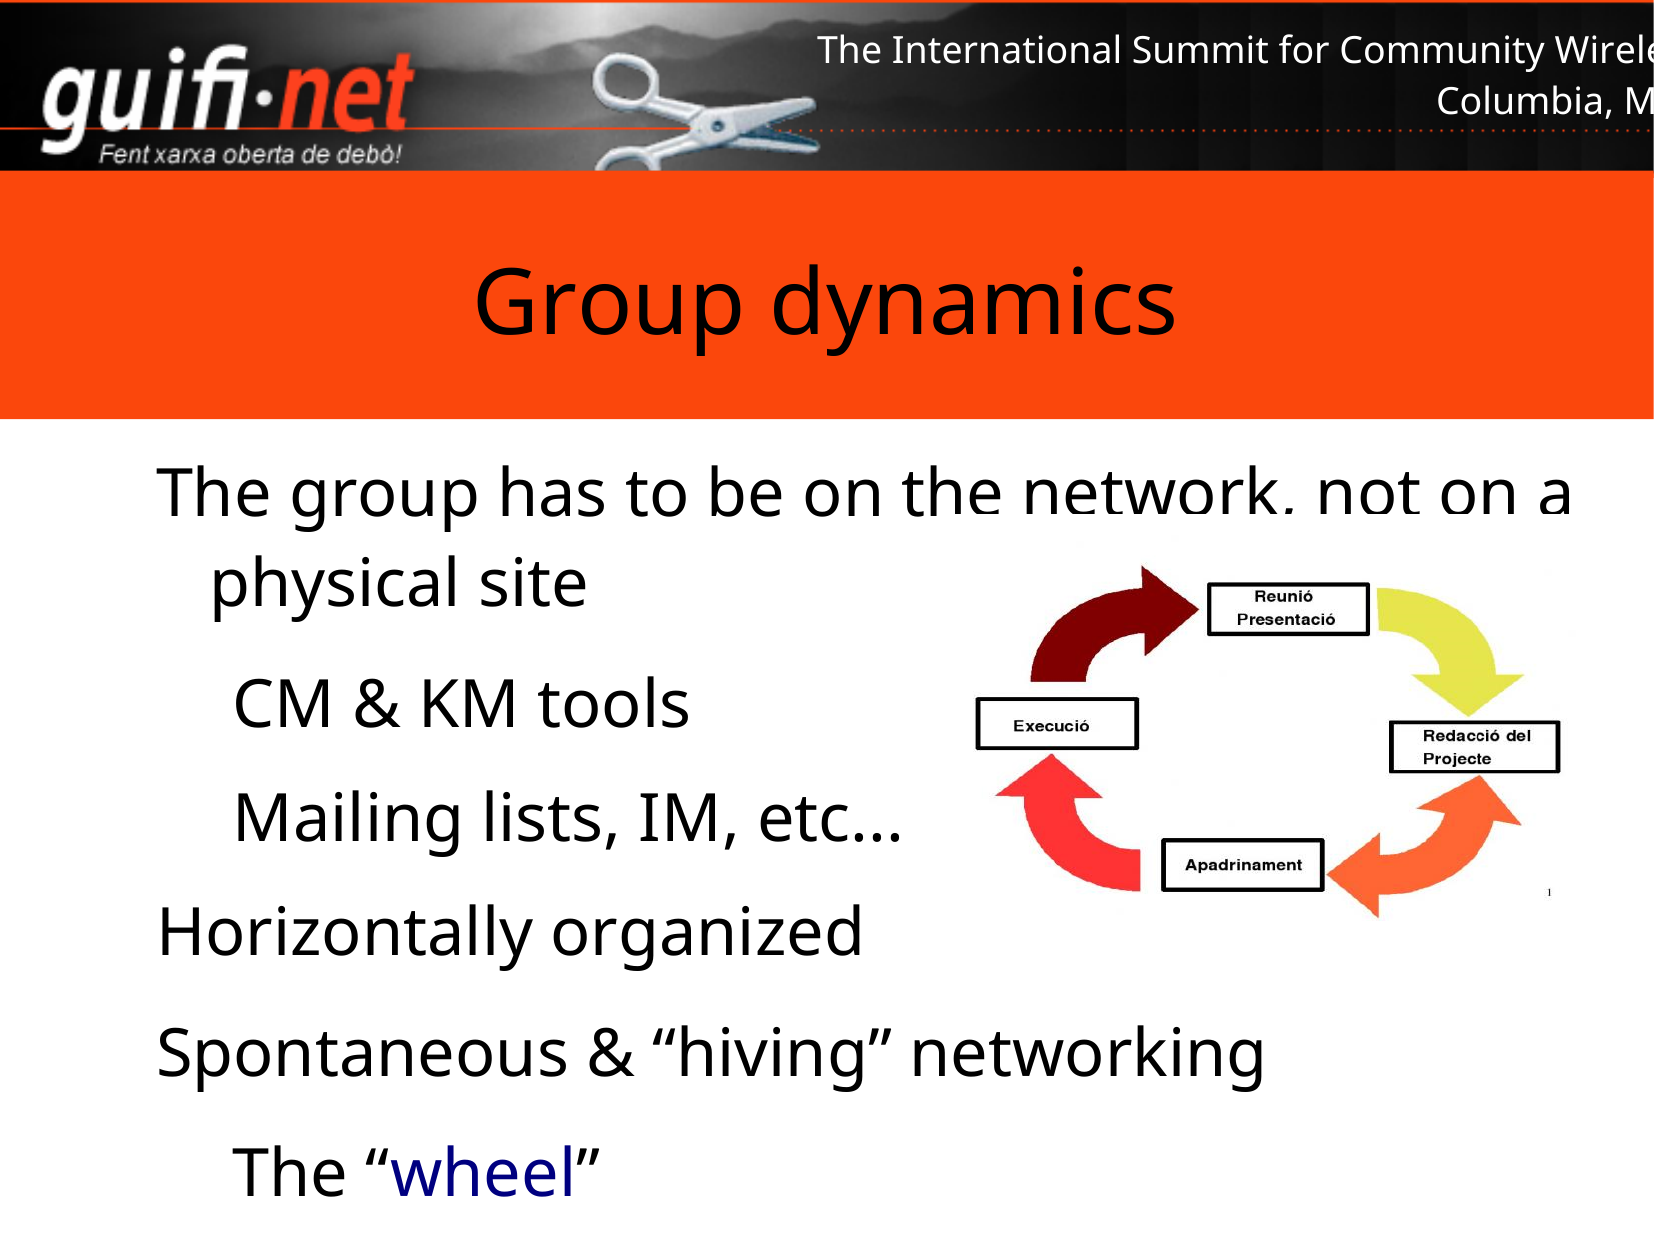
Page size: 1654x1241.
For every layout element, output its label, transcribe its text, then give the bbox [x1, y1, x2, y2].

picture [0, 0, 1654, 170]
picture [949, 514, 1583, 921]
list The group has to be on the network, not on a physical site CM & KM tools Mailing lists, IM, etc... Horizontally organized Spontaneous & “hiving” networking The “wheel” [138, 444, 1589, 1227]
title Group dynamics [119, 195, 1532, 403]
